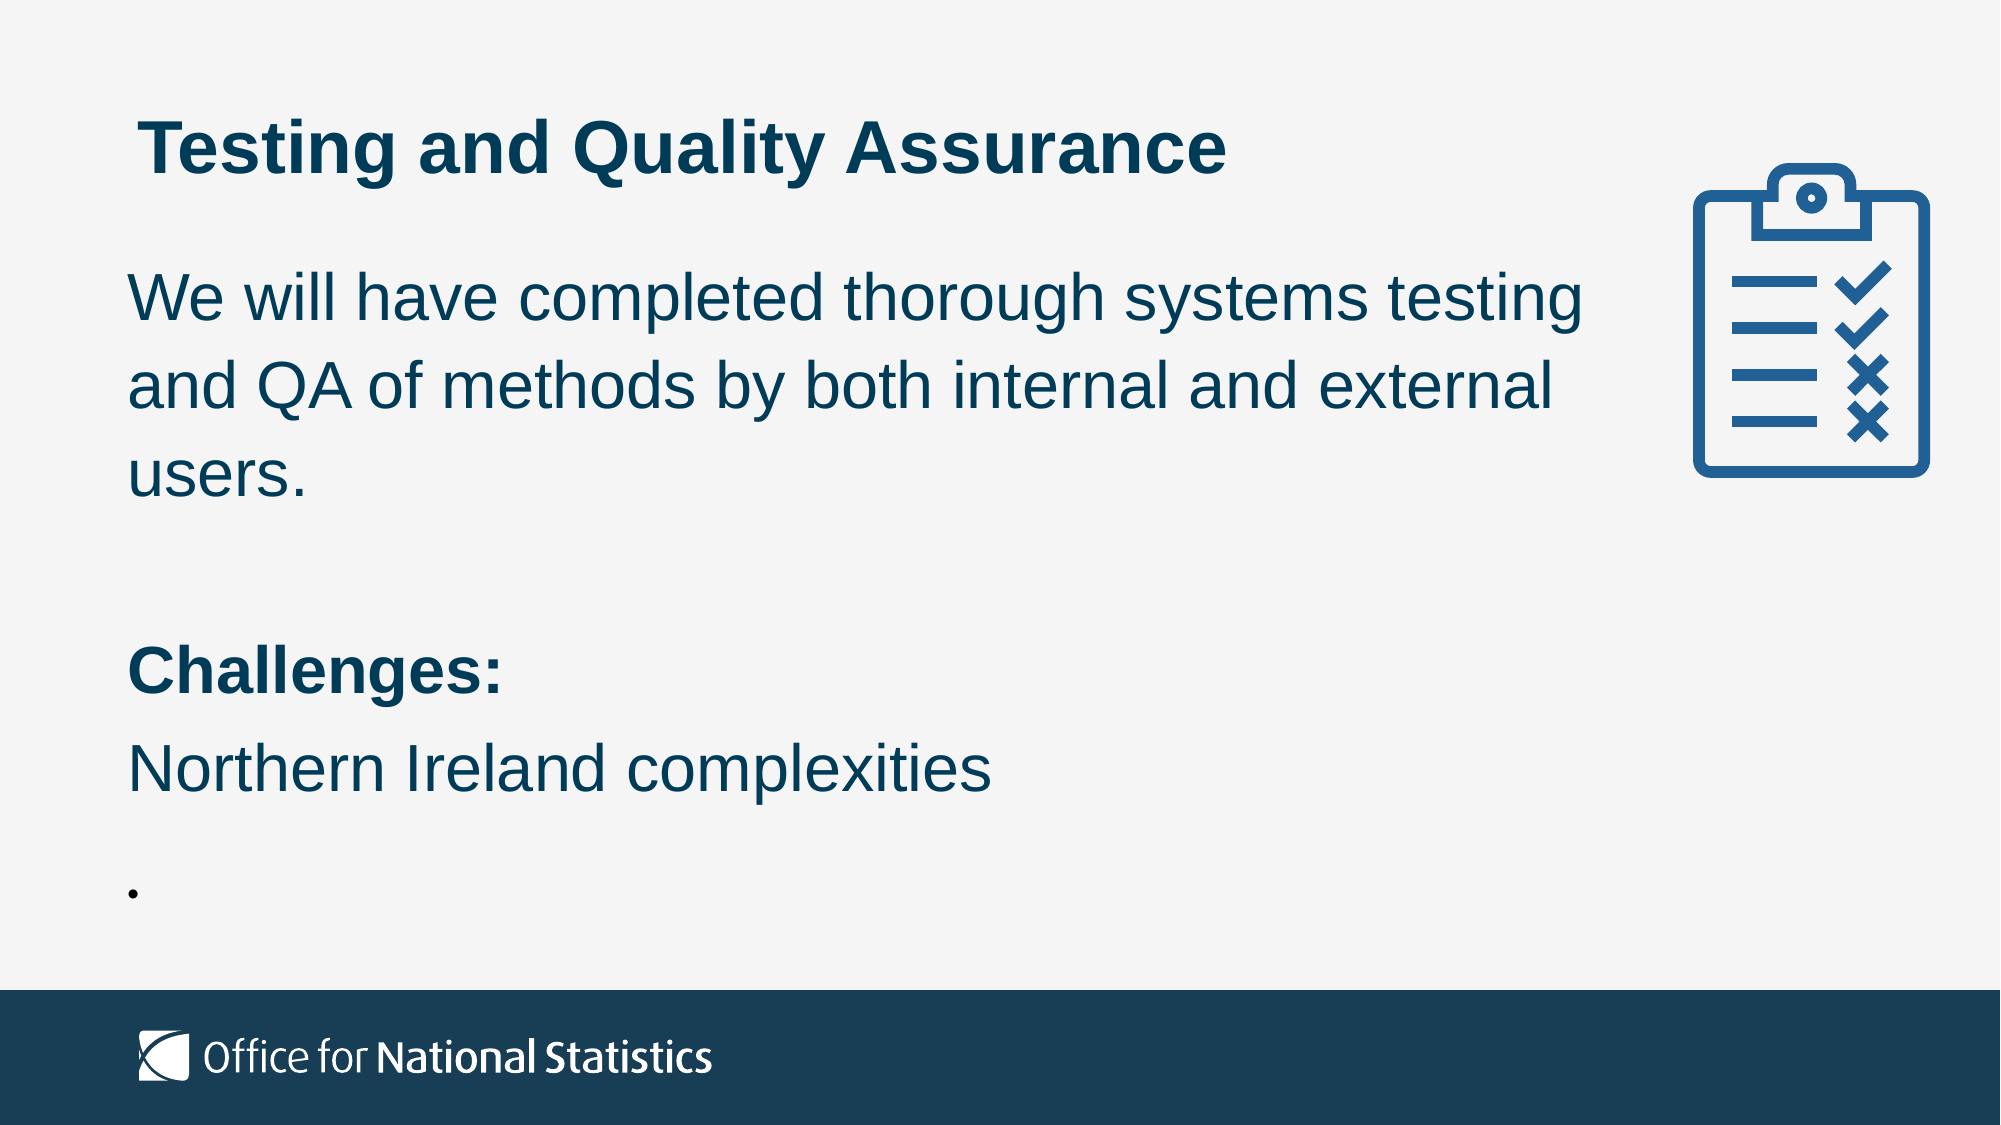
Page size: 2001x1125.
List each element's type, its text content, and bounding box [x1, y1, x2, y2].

list We will have completed thorough systems testing and QA of methods by both internal and external users. Challenges: Northern Ireland complexities [127, 245, 1669, 917]
picture [1623, 132, 2000, 509]
title Testing and Quality Assurance [137, 105, 1863, 192]
